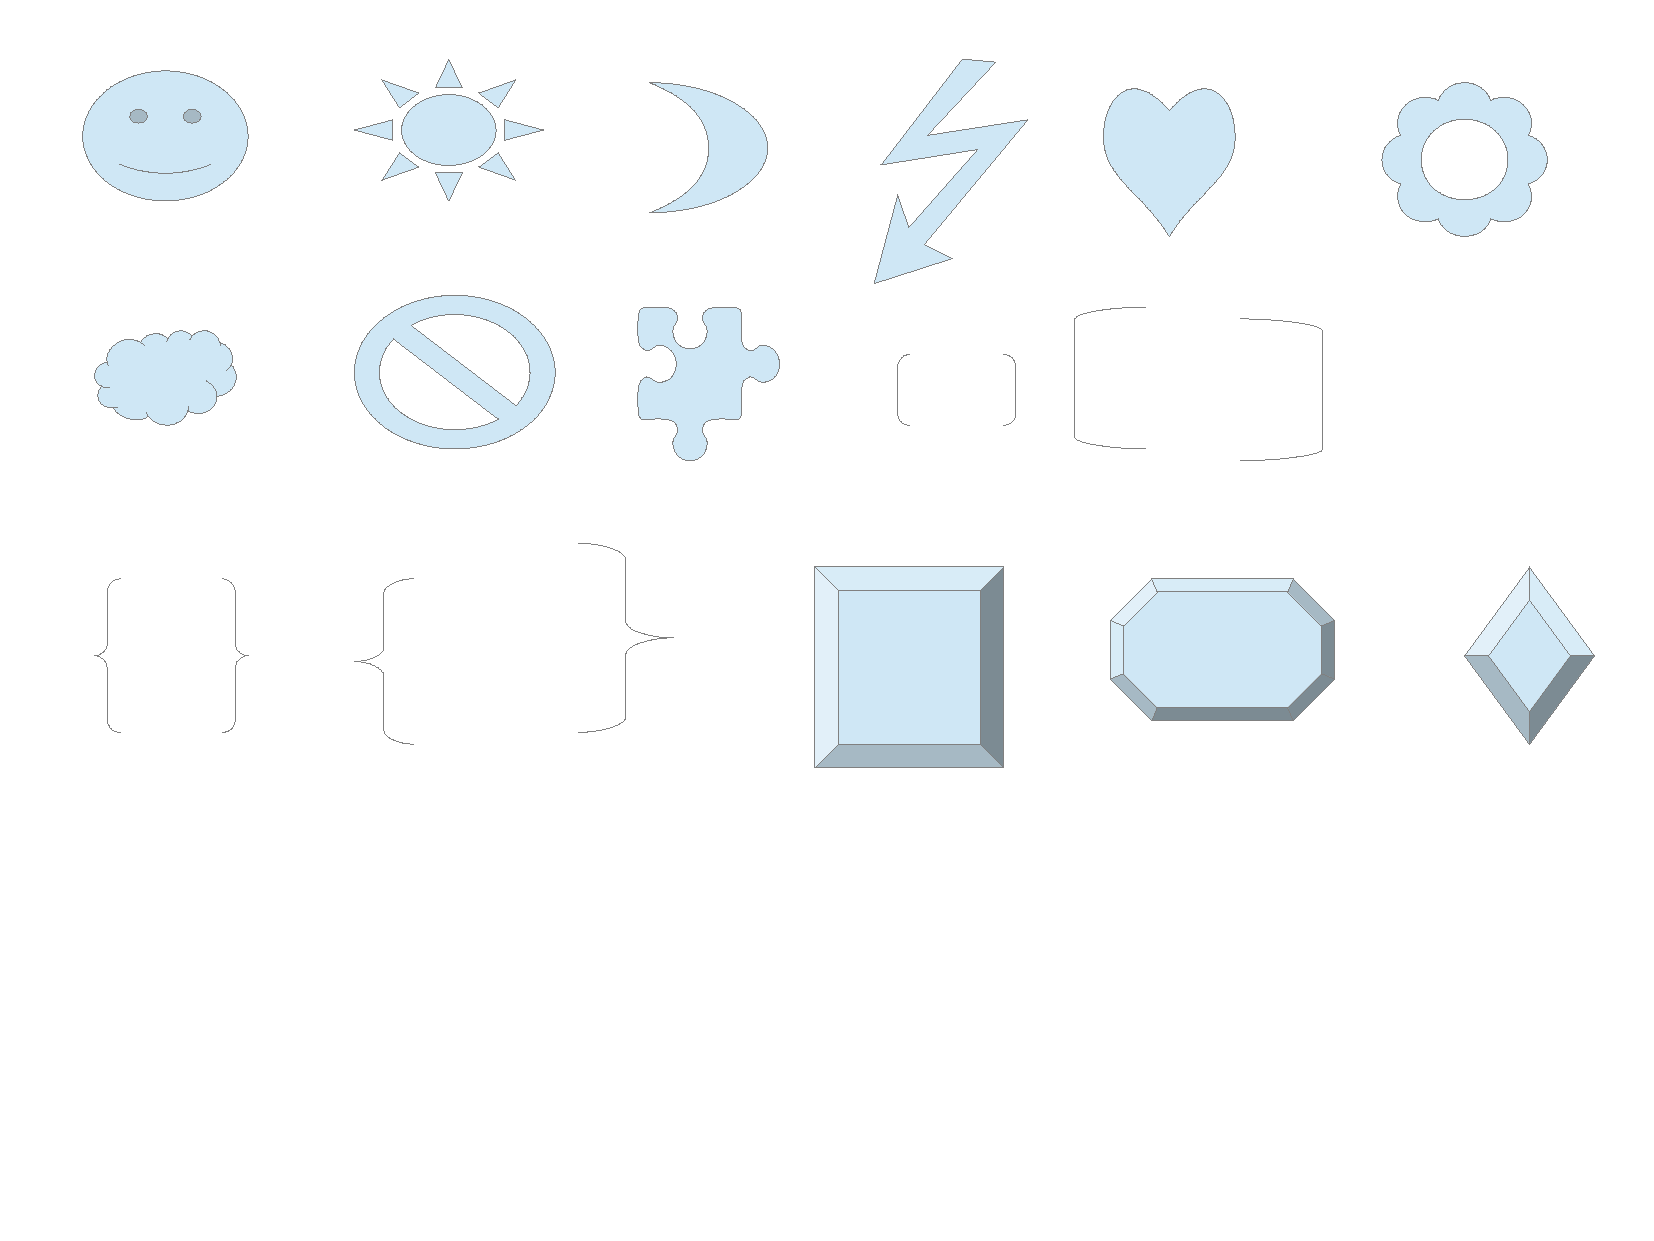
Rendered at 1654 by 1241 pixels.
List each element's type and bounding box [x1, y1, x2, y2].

text_box [1103, 88, 1236, 237]
text_box [381, 152, 419, 181]
text_box [1464, 601, 1595, 745]
text_box [435, 172, 463, 201]
text_box [649, 82, 768, 213]
text_box [1110, 579, 1335, 721]
text_box [354, 295, 556, 449]
text_box [1381, 82, 1548, 237]
text_box [816, 566, 1004, 768]
text_box [354, 119, 393, 141]
text_box [401, 94, 497, 166]
text_box [381, 79, 419, 108]
text_box [478, 152, 516, 181]
text_box [435, 59, 463, 88]
text_box [94, 330, 237, 426]
text_box [637, 307, 780, 461]
text_box [82, 70, 249, 201]
text_box [504, 119, 544, 141]
text_box [874, 59, 1028, 284]
text_box [478, 79, 516, 108]
